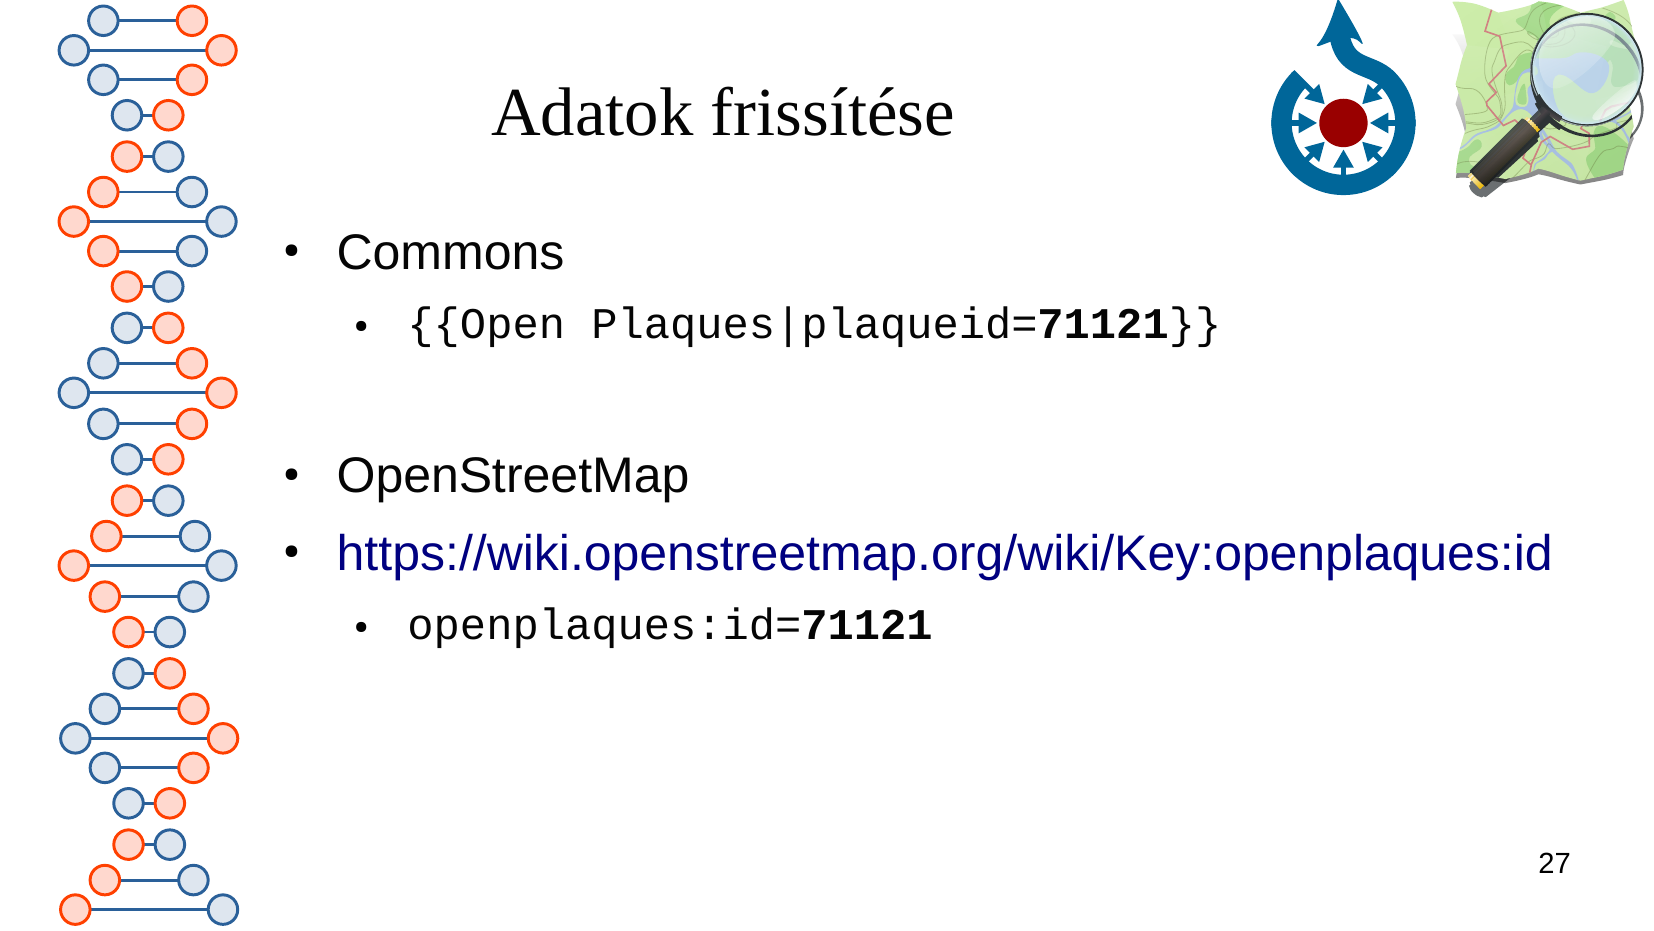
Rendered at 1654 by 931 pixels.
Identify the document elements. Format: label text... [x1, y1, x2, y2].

title Adatok frissítése [265, 35, 1182, 189]
picture [1269, 0, 1418, 197]
list Commons {{Open Plaques|plaqueid=71121}} OpenStreetMap https://wiki.openstreetmap.org/wiki/Key:openplaques:id openplaques:id=71121 [265, 224, 1595, 764]
picture [1444, 0, 1654, 209]
